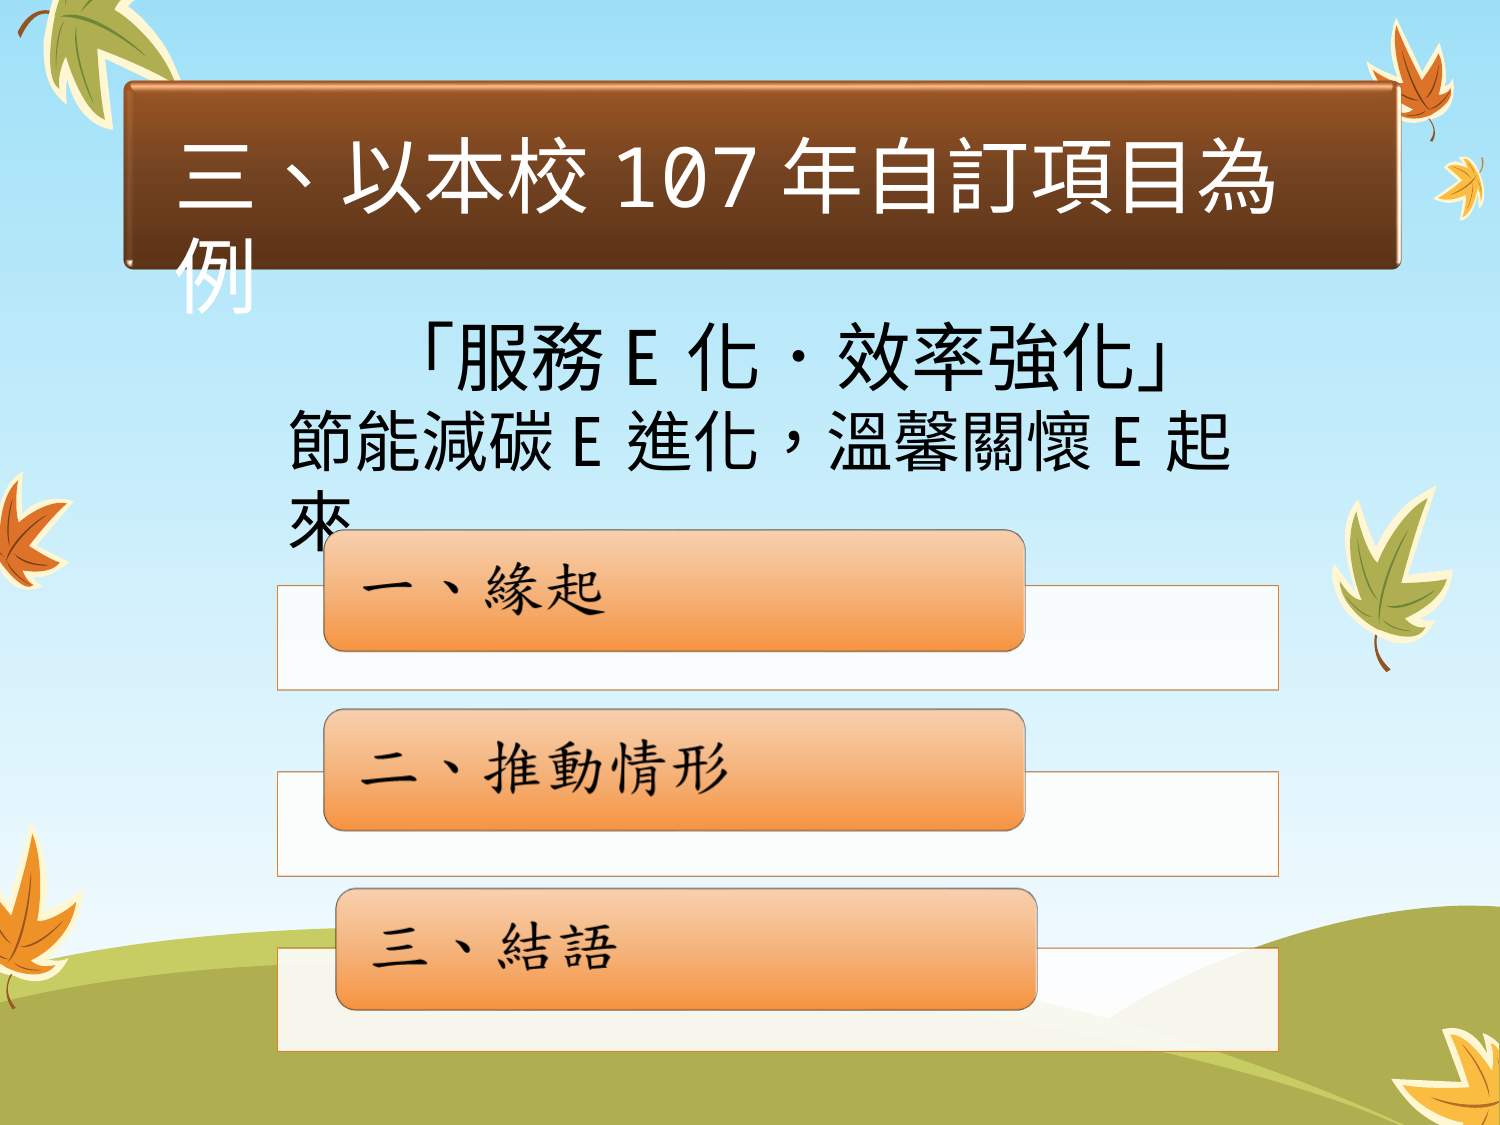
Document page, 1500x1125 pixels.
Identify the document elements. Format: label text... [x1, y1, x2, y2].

picture [121, 54, 1423, 283]
text_box 三、以本校107年自訂項目為例 [159, 116, 1365, 333]
text_box 「服務E化．效率強化」 節能減碳E進化，溫馨關懷E起來 [273, 302, 1251, 568]
picture [134, 471, 1279, 1071]
